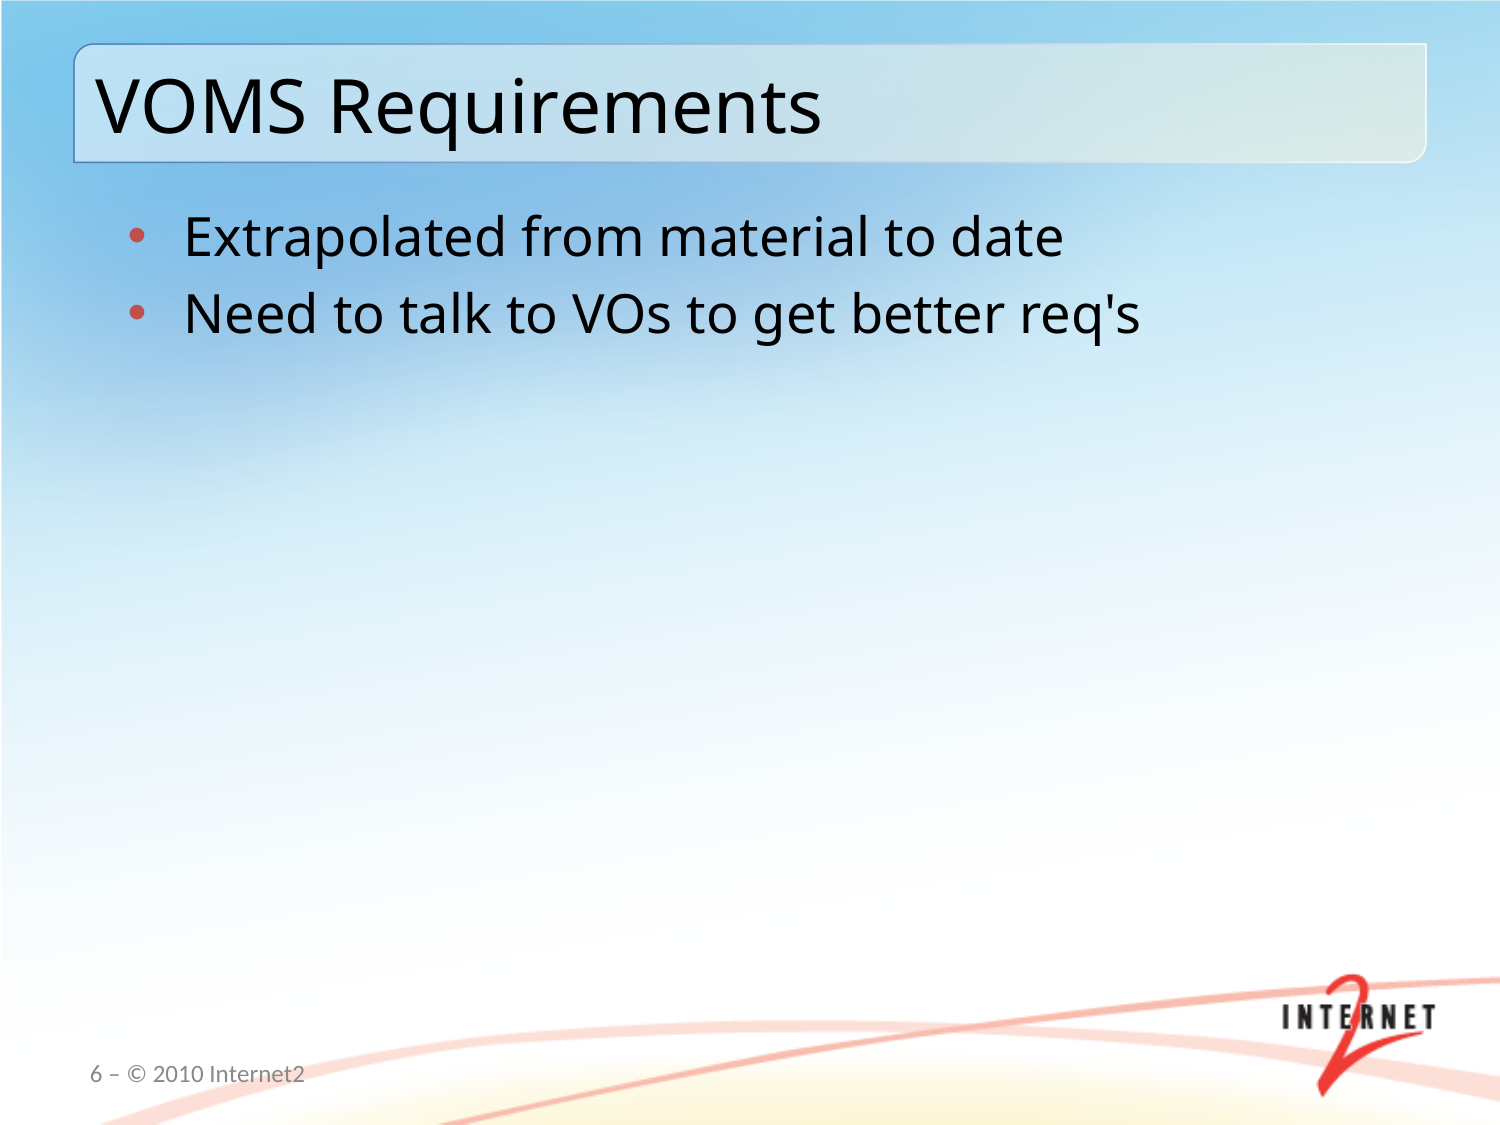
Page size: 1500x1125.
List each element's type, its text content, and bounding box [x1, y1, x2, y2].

text_box <number> – © 2010 Internet2 [74, 1042, 550, 1103]
list Extrapolated from material to date Need to talk to VOs to get better req's [112, 195, 1388, 938]
text_box VOMS Requirements [80, 50, 1420, 157]
picture [0, 0, 1500, 1125]
